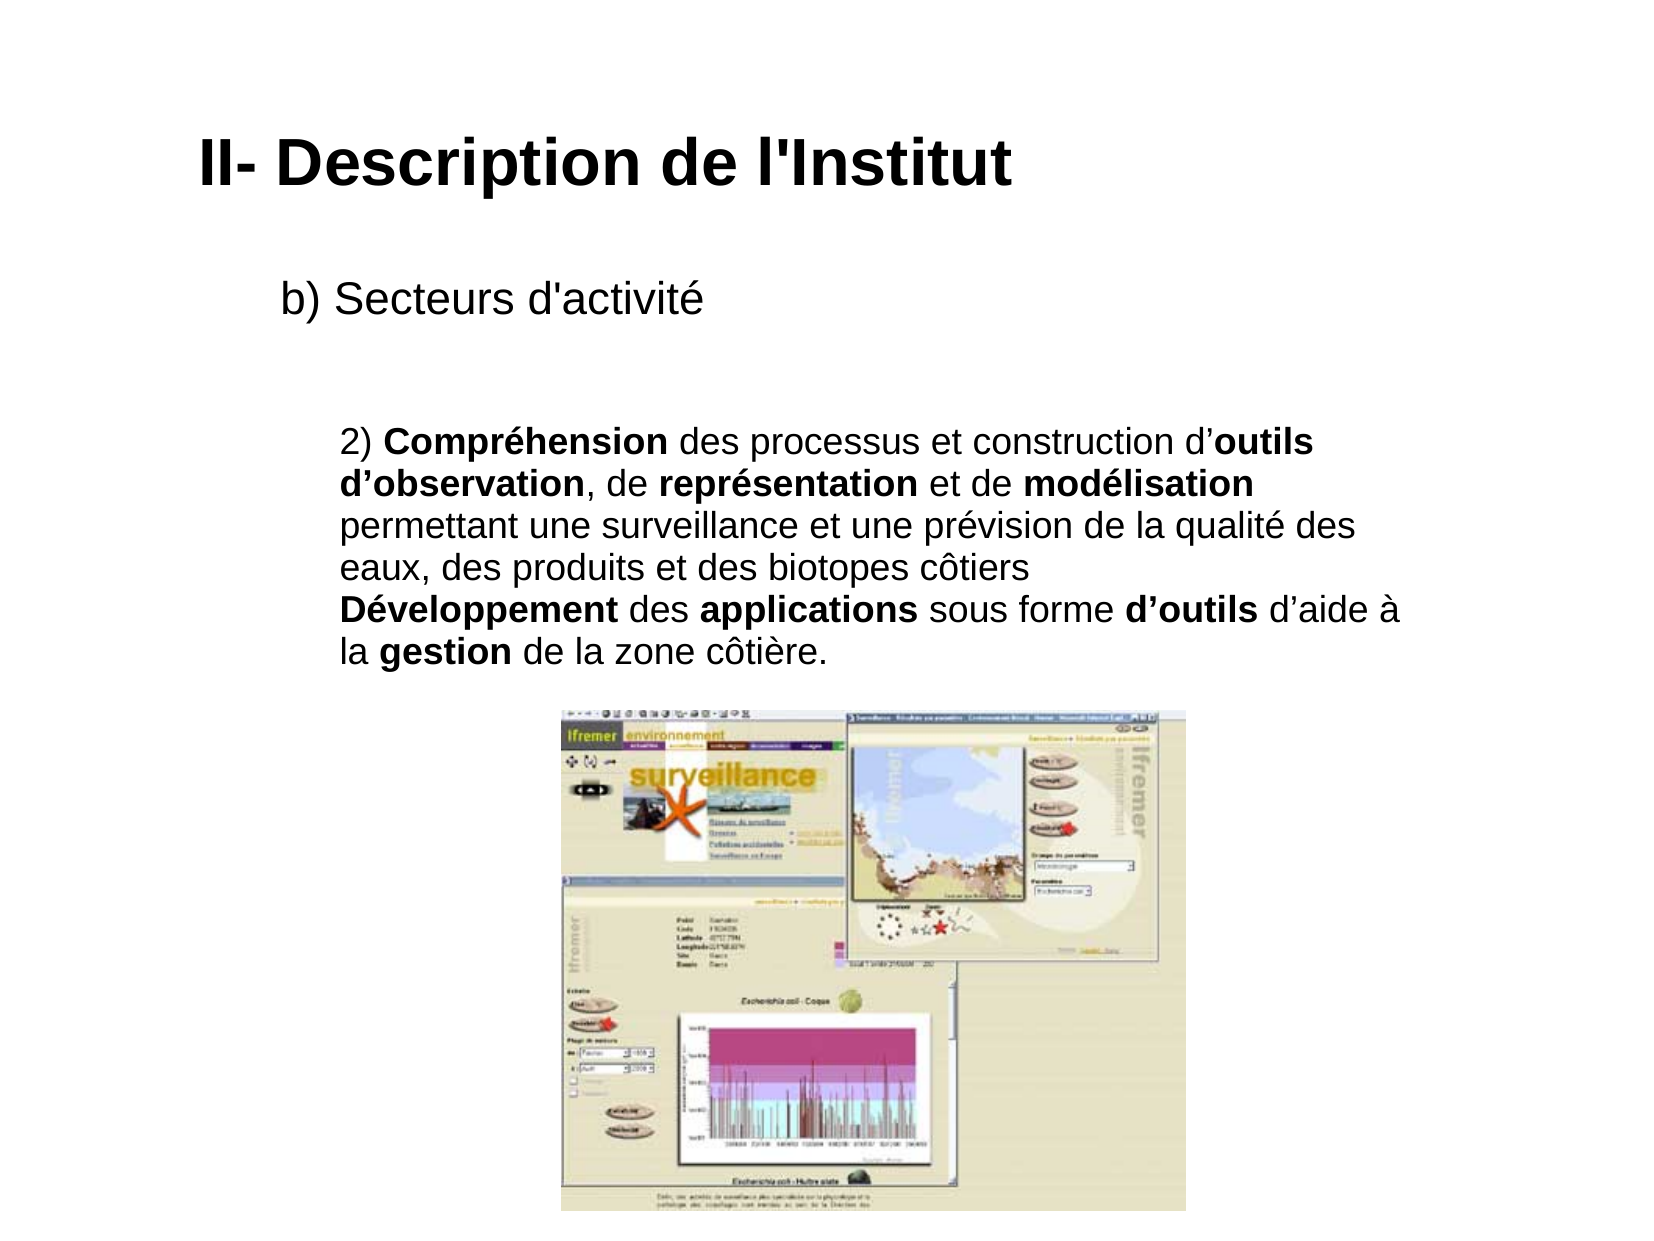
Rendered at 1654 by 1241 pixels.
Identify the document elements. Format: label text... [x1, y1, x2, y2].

text_box 2) Compréhension des processus et construction d’outils d’observation, de représentation et de modélisation permettant une surveillance et une prévision de la qualité des eaux, des produits et des biotopes côtiers Développement des applications sous forme d’outils d’aide à la gestion de la zone côtière. [324, 413, 1418, 686]
text_box b) Secteurs d'activité [265, 265, 827, 332]
text_box II- Description de l'Institut [183, 117, 1029, 207]
picture [561, 710, 1186, 1211]
